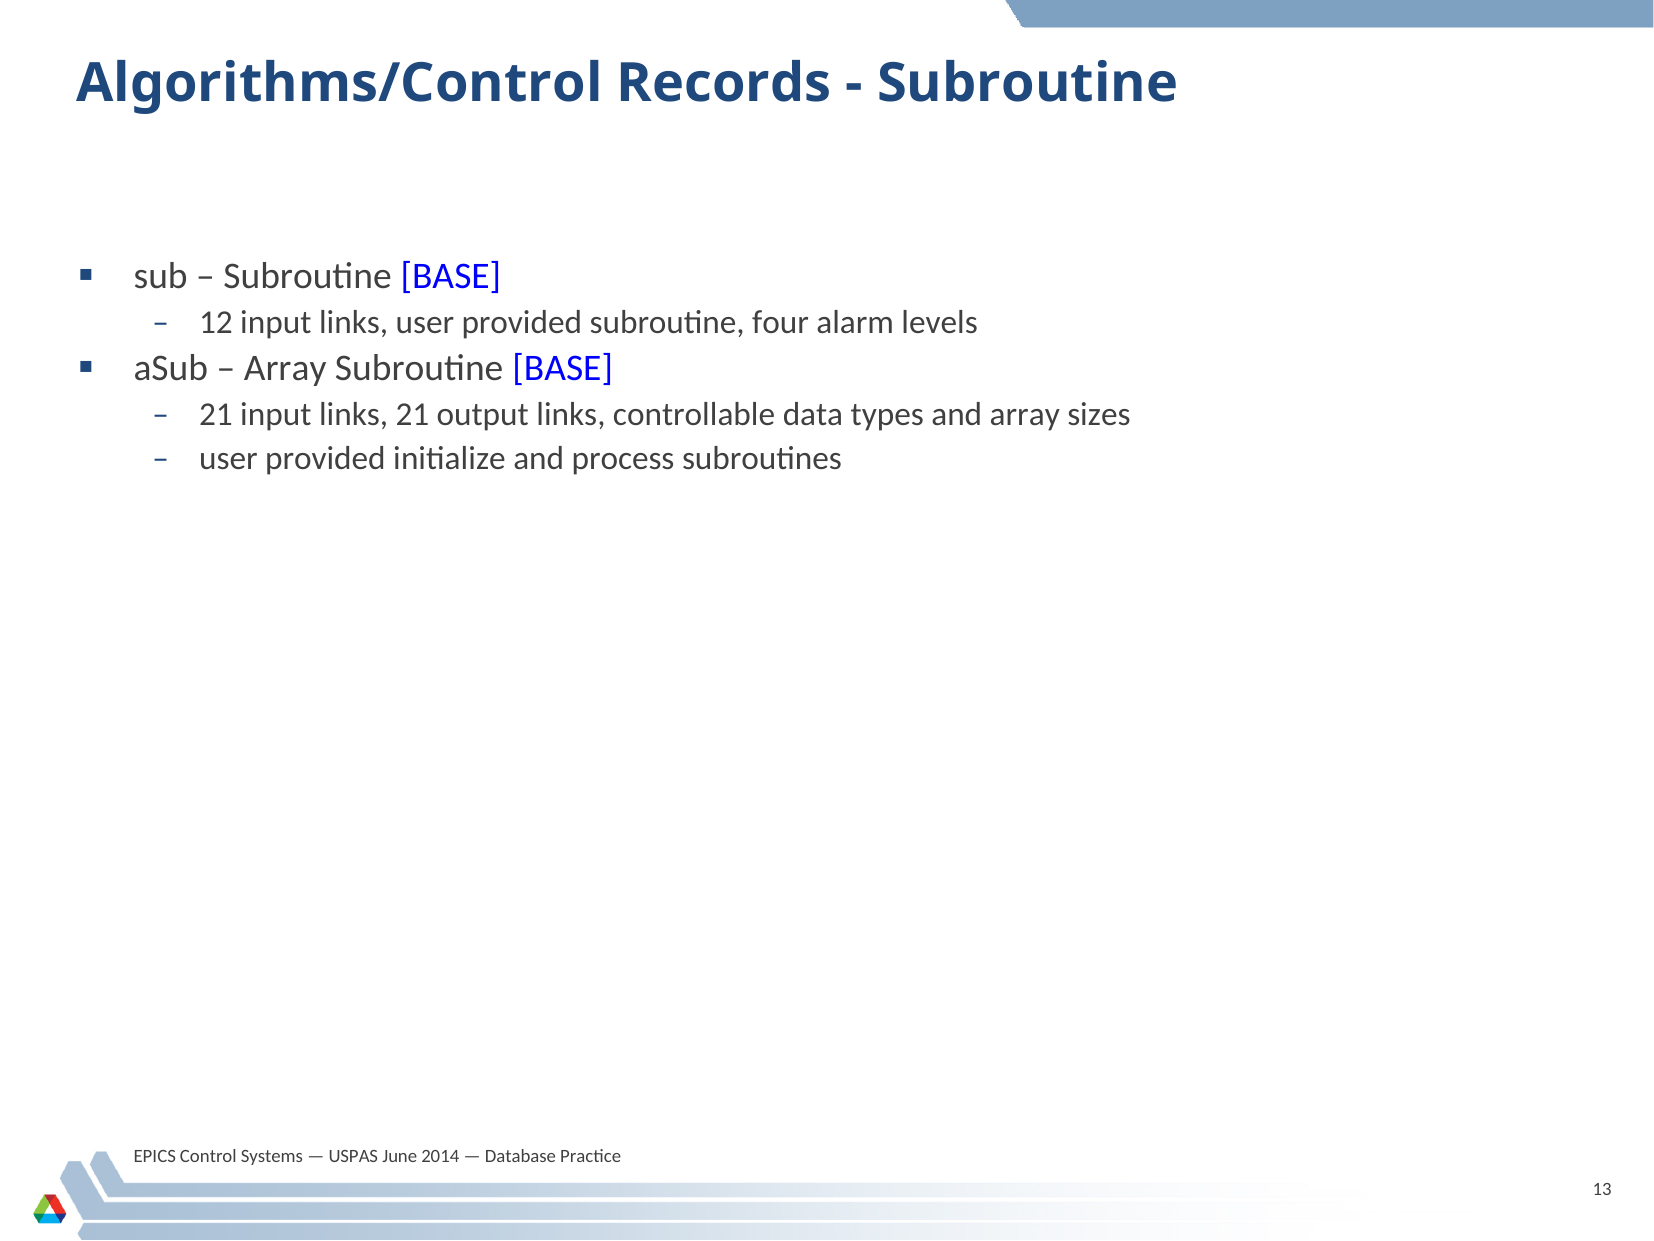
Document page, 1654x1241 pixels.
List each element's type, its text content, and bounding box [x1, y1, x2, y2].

list sub – Subroutine [BASE] 12 input links, user provided subroutine, four alarm levels aSub – Array Subroutine [BASE] 21 input links, 21 output links, controllable data types and array sizes user provided initialize and process subroutines [62, 253, 1498, 815]
picture [0, 0, 1654, 29]
picture [0, 1143, 1654, 1240]
title Algorithms/Control Records - Subroutine [61, 51, 1500, 123]
